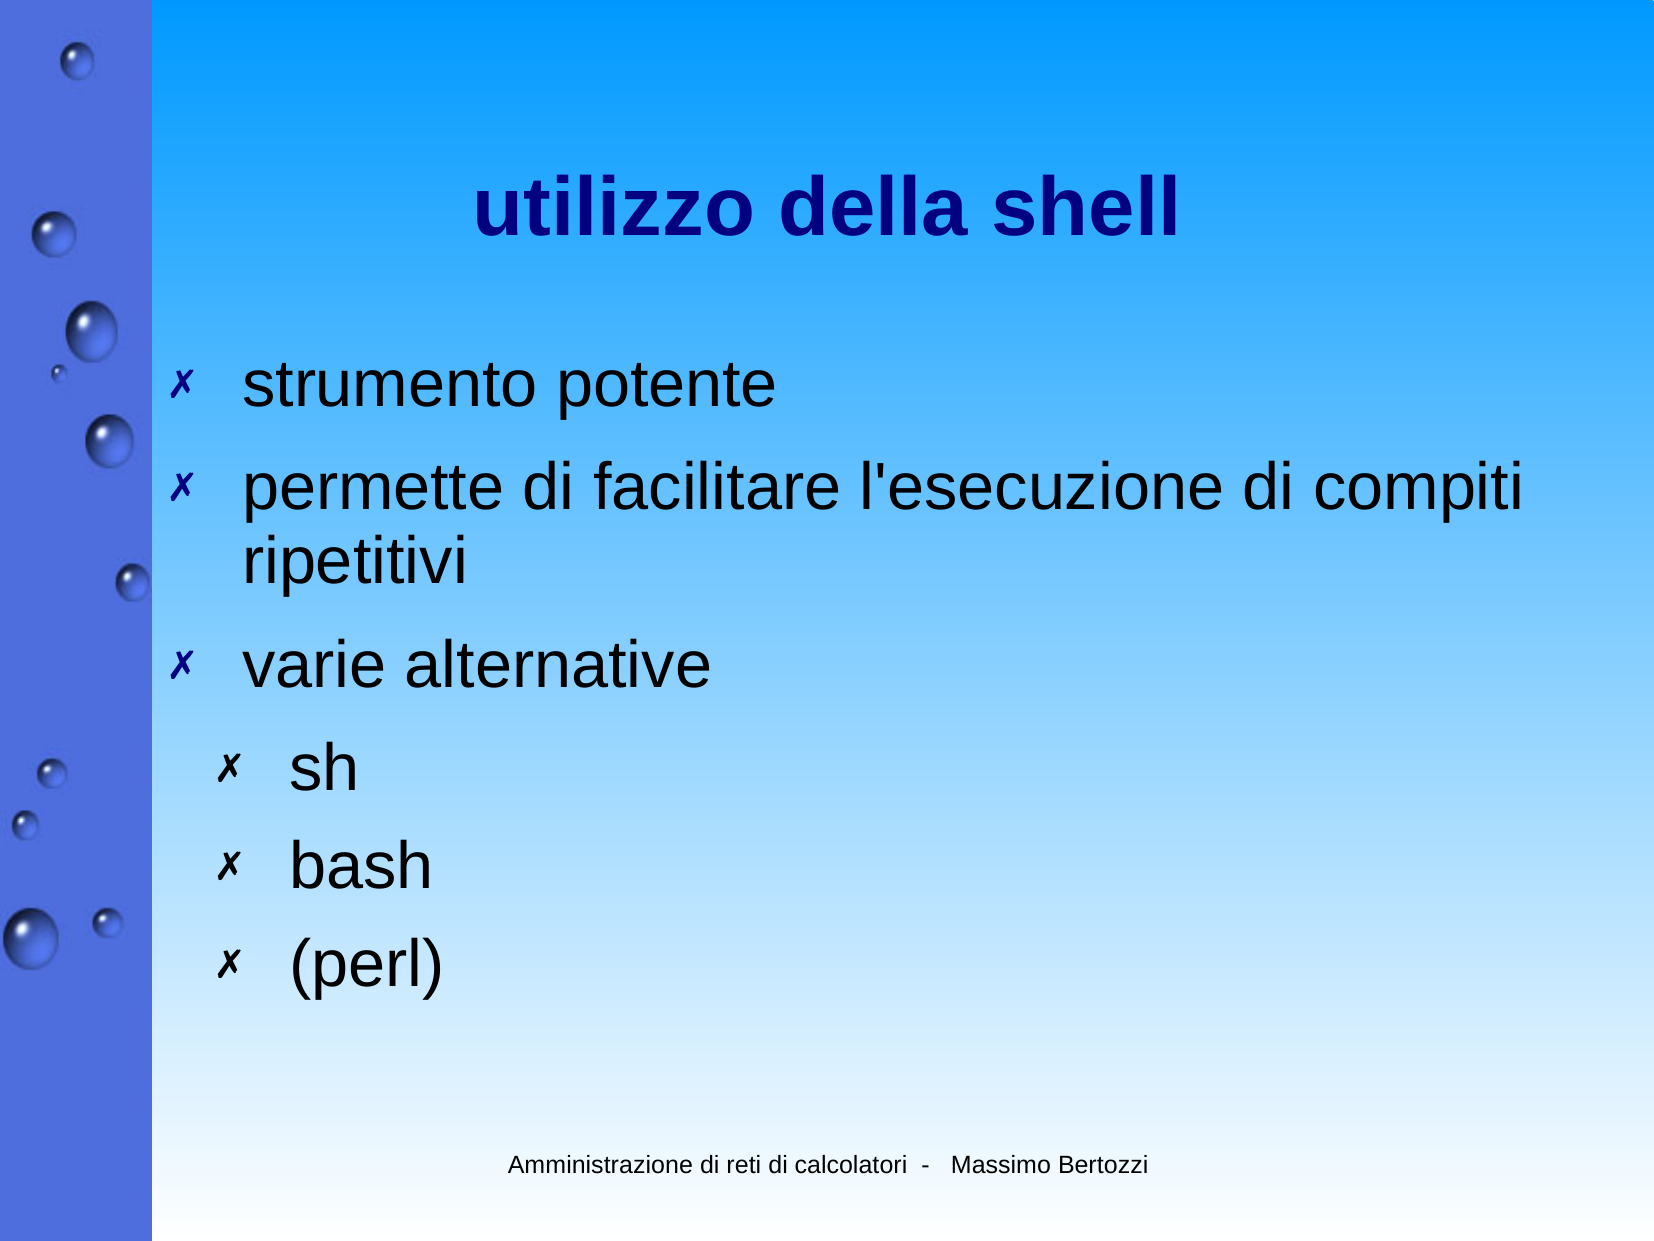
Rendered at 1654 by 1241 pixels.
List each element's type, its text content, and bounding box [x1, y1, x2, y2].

picture [0, 0, 152, 1241]
list strumento potente permette di facilitare l'esecuzione di compiti ripetitivi varie alternative sh bash (perl) [159, 346, 1572, 1128]
title utilizzo della shell [121, 102, 1534, 311]
